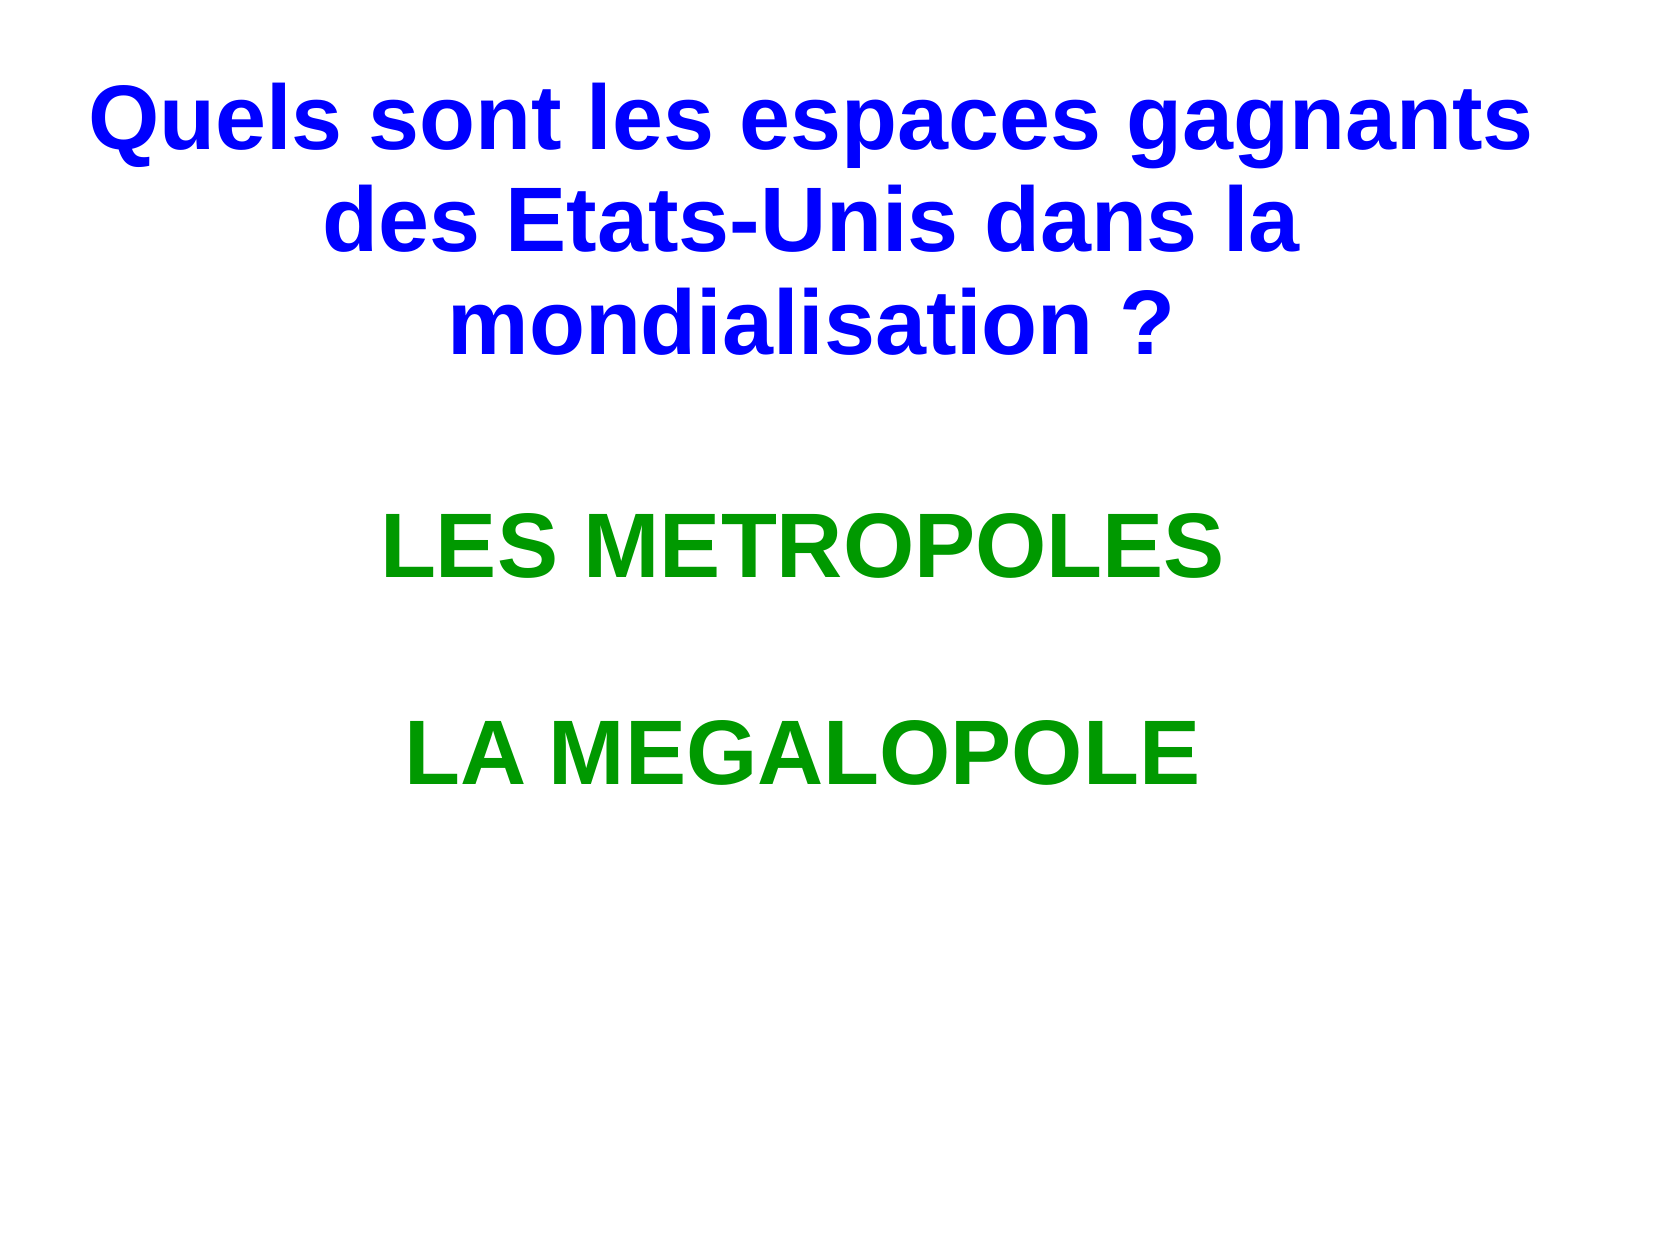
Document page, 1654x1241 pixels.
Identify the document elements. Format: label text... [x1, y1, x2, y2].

title LES METROPOLES [59, 442, 1548, 649]
text_box Quels sont les espaces gagnants des Etats-Unis dans la mondialisation ? [29, 59, 1595, 382]
title LA MEGALOPOLE [59, 649, 1548, 857]
